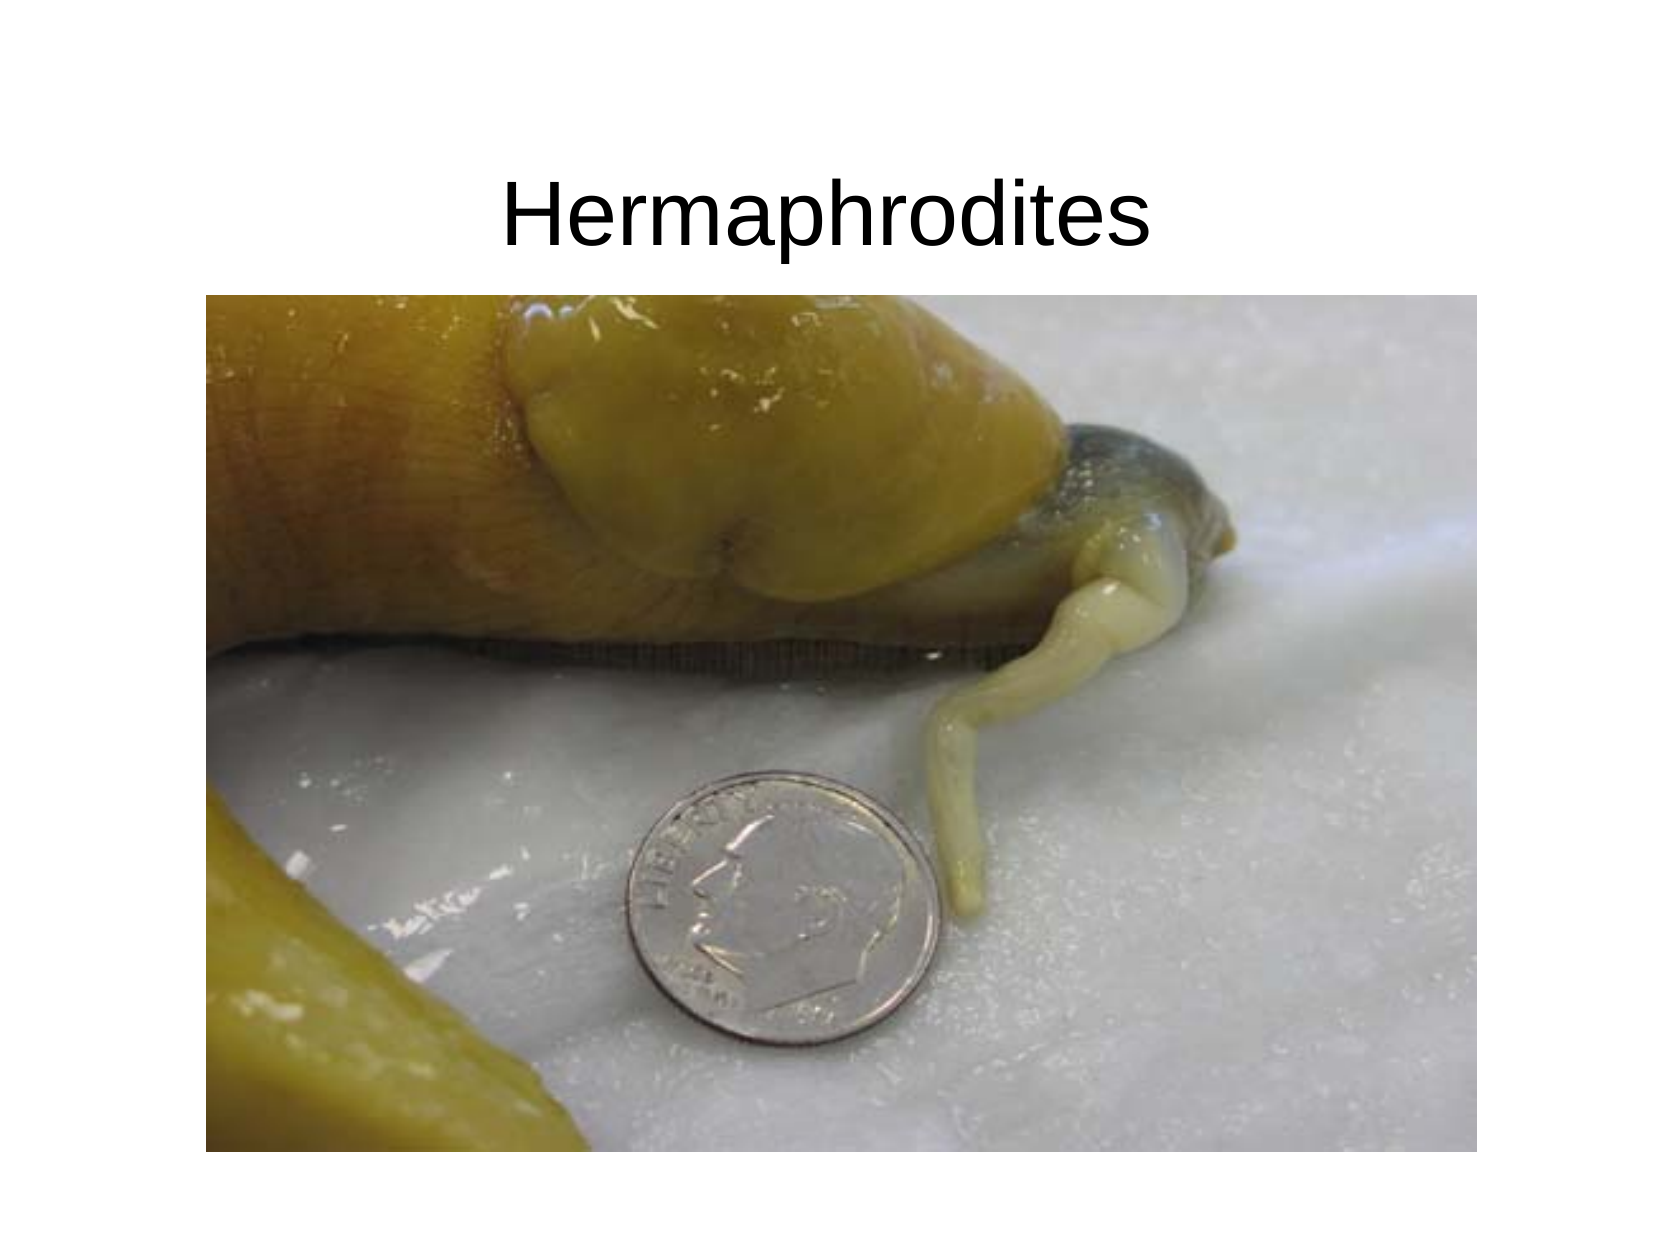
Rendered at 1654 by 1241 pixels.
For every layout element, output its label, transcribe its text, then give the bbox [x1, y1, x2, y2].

picture [206, 295, 1477, 1152]
title Hermaphrodites [124, 83, 1530, 344]
